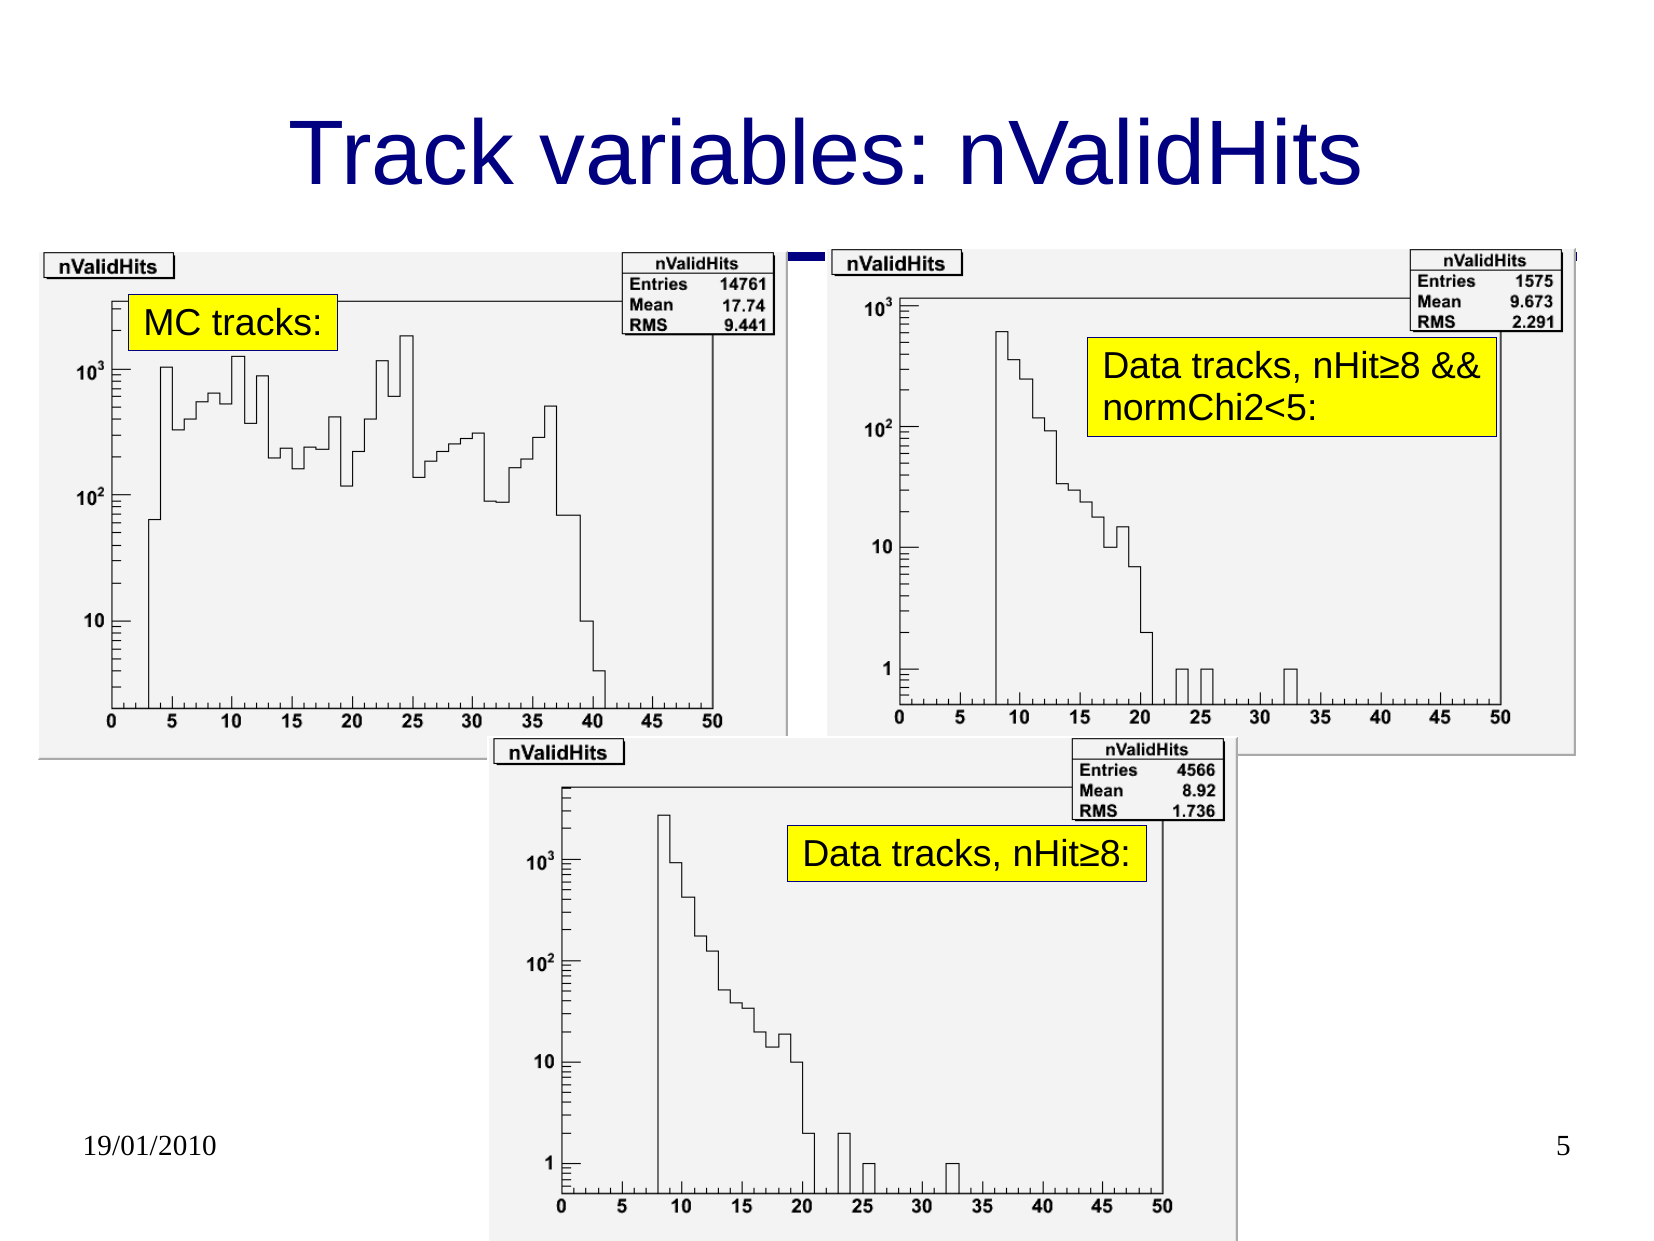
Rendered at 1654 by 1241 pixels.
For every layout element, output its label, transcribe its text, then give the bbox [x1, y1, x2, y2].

text_box Data tracks, nHit≥8 && normChi2<5: [1087, 337, 1497, 437]
text_box Data tracks, nHit≥8: [787, 825, 1147, 882]
picture [37, 247, 1576, 1241]
title Track variables: nValidHits [82, 56, 1571, 250]
text_box MC tracks: [128, 294, 338, 351]
